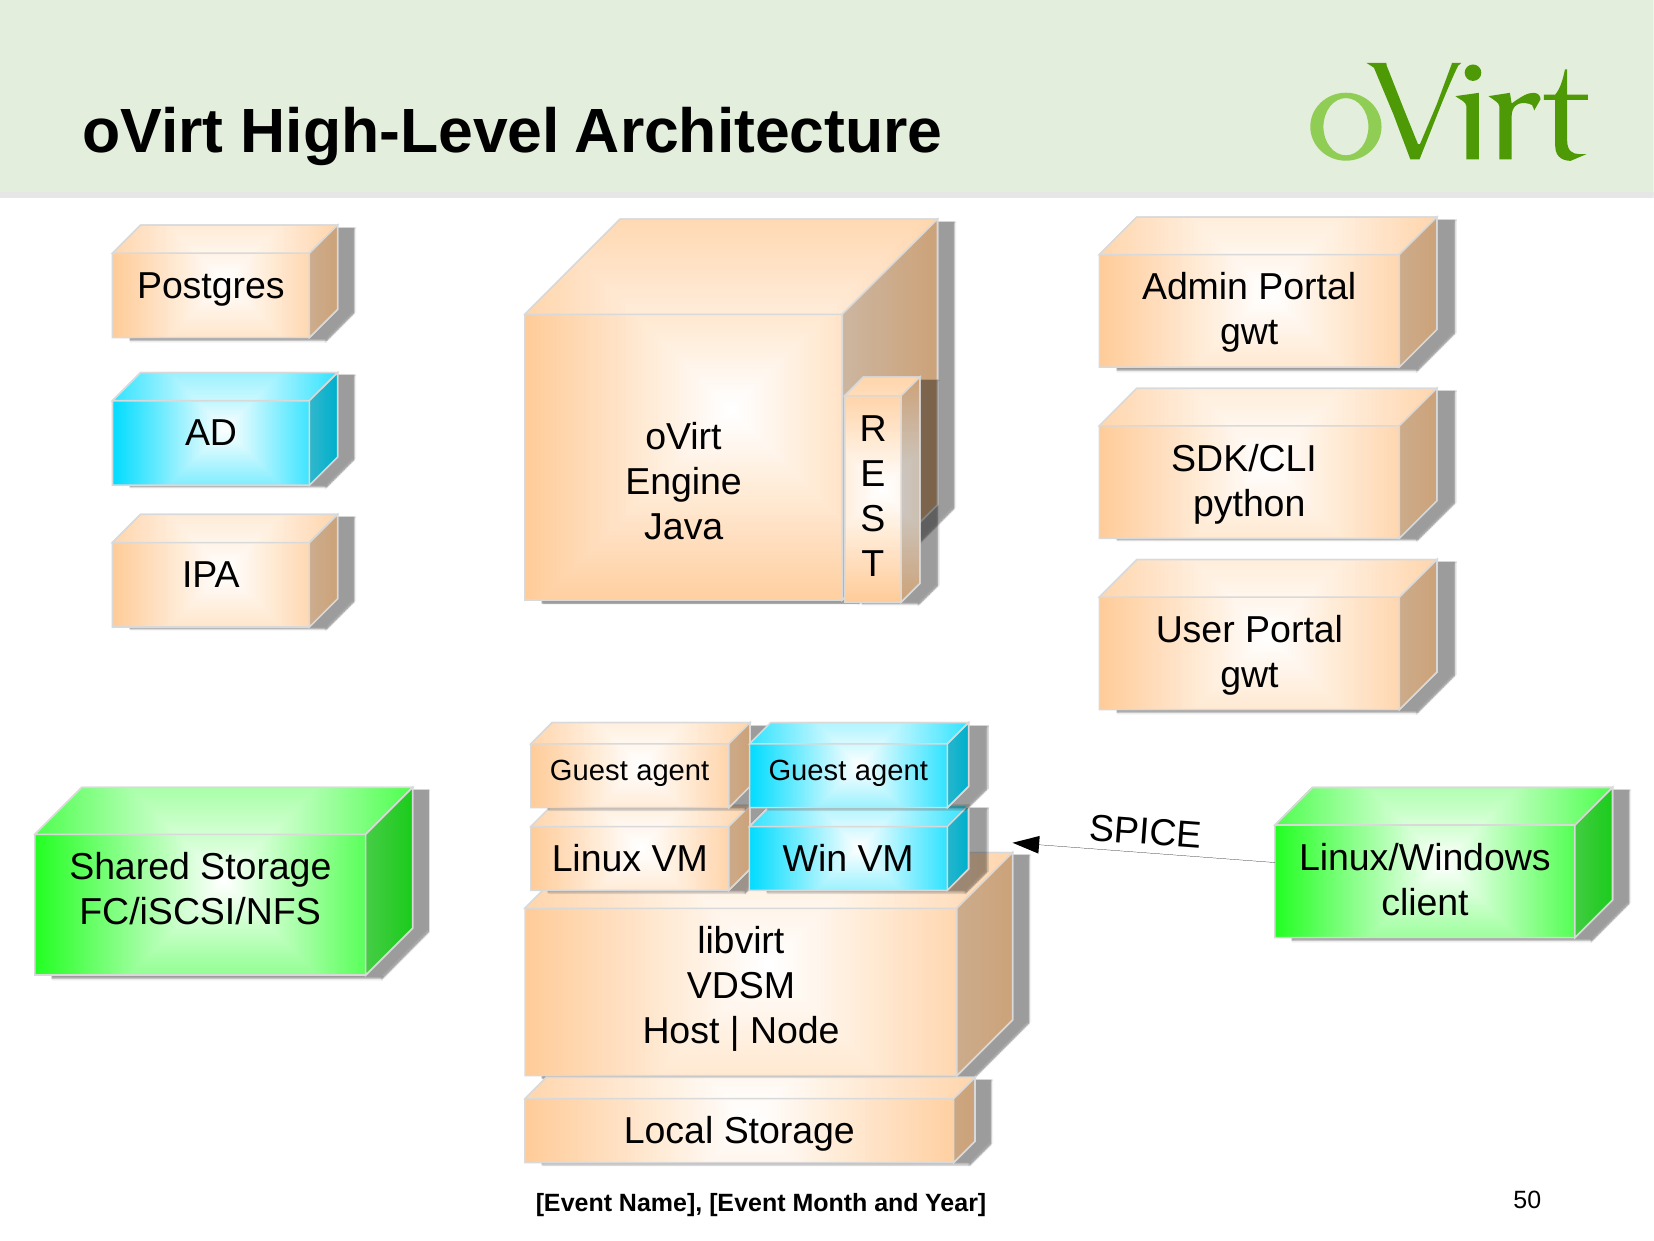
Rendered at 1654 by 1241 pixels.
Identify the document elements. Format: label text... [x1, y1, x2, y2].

text_box Guest agent [530, 744, 728, 808]
text_box Local Storage [525, 1099, 953, 1163]
text_box User Portal gwt [1099, 598, 1399, 710]
text_box AD [112, 401, 309, 486]
text_box Linux VM [530, 827, 728, 891]
title oVirt High-Level Architecture [82, 37, 1303, 226]
text_box Postgres [112, 254, 309, 338]
text_box Linux/Windows client [1274, 826, 1574, 938]
text_box IPA [112, 543, 309, 627]
text_box libvirt VDSM Host | Node [525, 909, 956, 1076]
text_box SDK/CLI python [1099, 426, 1399, 539]
text_box Admin Portal gwt [1099, 255, 1399, 368]
text_box oVirt Engine Java [524, 315, 842, 601]
text_box Guest agent [749, 744, 947, 808]
text_box Shared Storage FC/iSCSI/NFS [34, 835, 365, 976]
text_box Win VM [749, 827, 947, 891]
text_box R E S T [844, 396, 901, 603]
